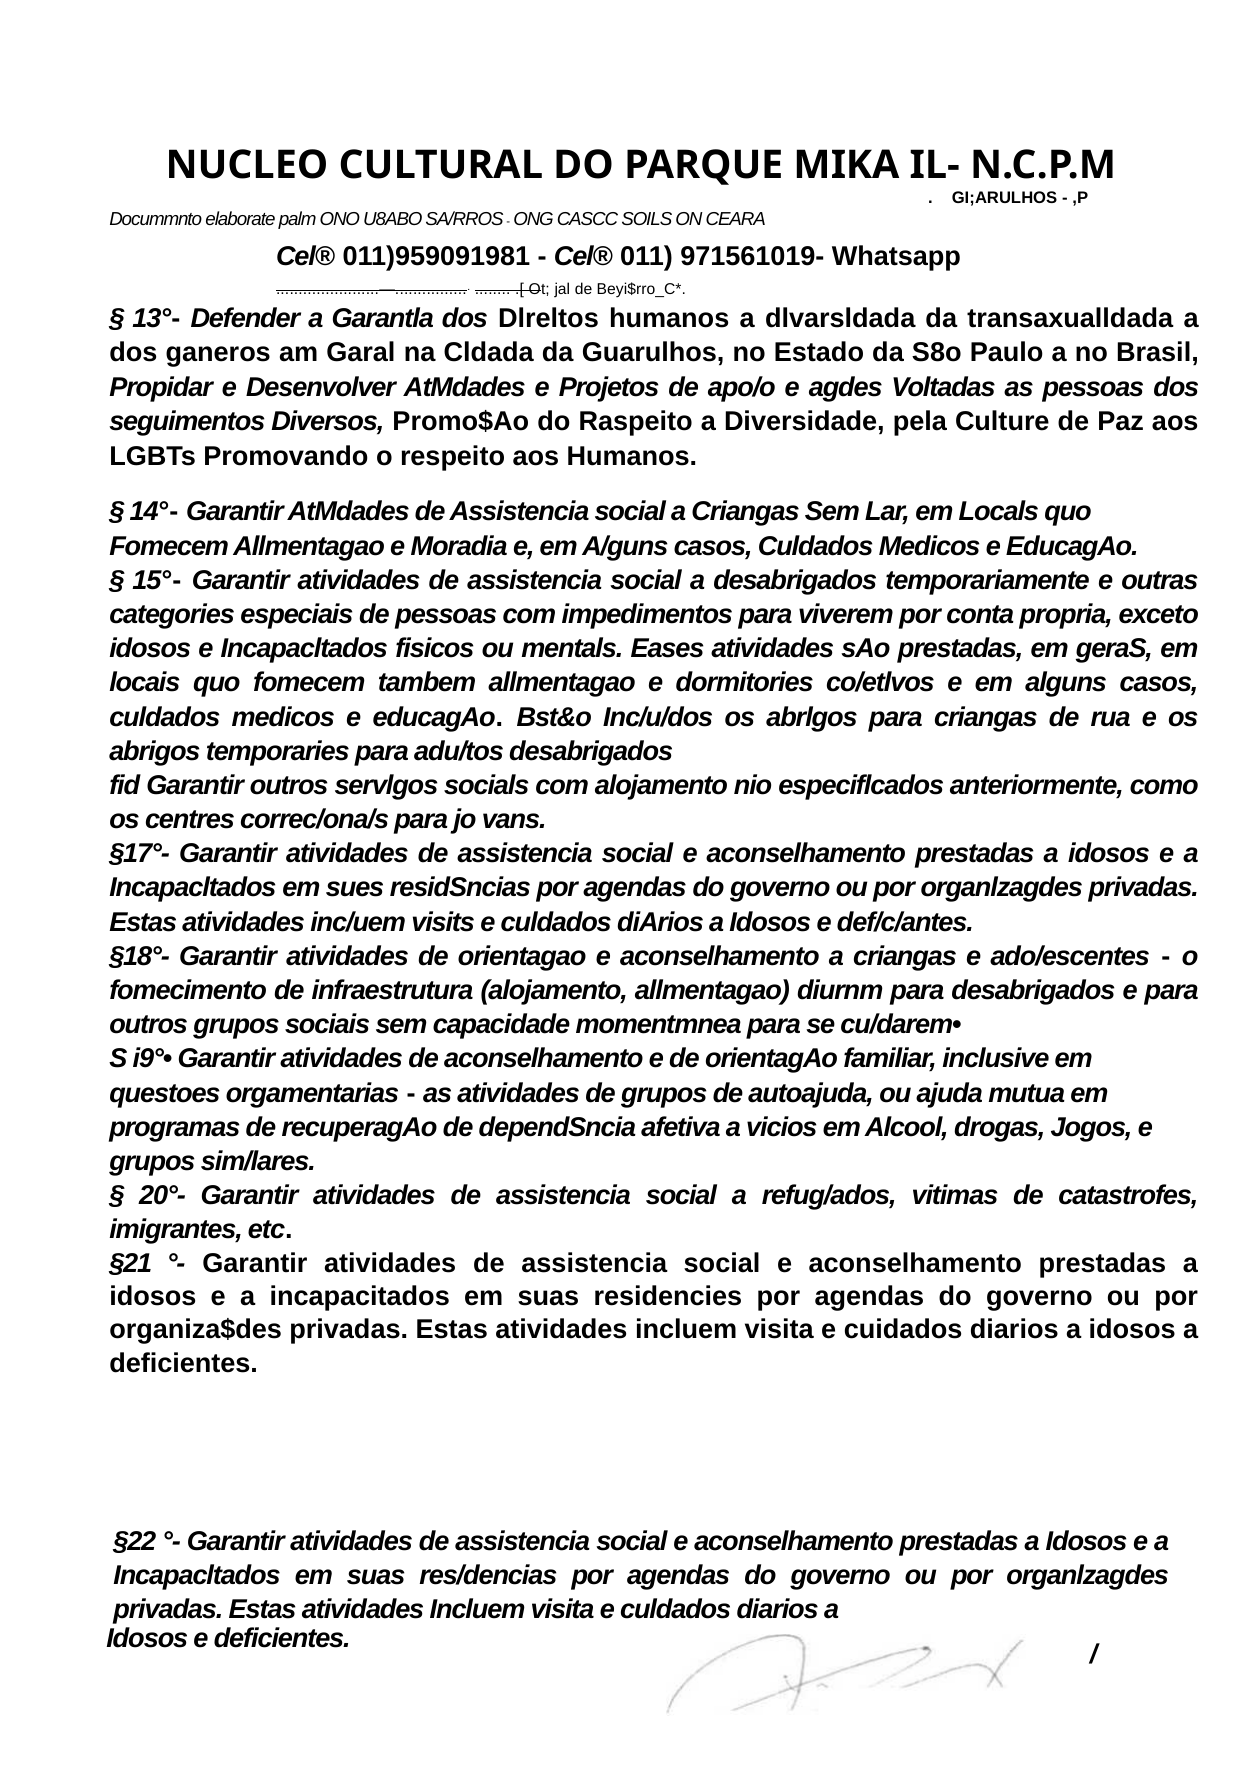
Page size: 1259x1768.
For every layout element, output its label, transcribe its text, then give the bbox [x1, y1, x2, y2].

text_box / [1090, 1636, 1114, 1658]
text_box § 14°- Garantir AtMdades de Assistencia social a Criangas Sem Lar, em Locals quo Fomecem Allmentagao e Moradia e, em A/guns casos, Culdados Medicos e EducagAo. § 15°- Garantir atividades de assistencia social a desabrigados temporariamente e outras categories especiais de pessoas com impedimentos para viverem por conta propria, exceto idosos e Incapacltados fisicos ou mentals. Eases atividades sAo prestadas, em geraS, em locais quo fomecem tambem allmentagao e dormitories co/etlvos e em alguns casos, culdados medicos e educagAo. Bst&o Inc/u/dos os abrlgos para criangas de rua e os abrigos temporaries para adu/tos desabrigados fid Garantir outros servlgos socials com alojamento nio especiflcados anteriormente, como os centres correc/ona/s para jo vans. §17°- Garantir atividades de assistencia social e aconselhamento prestadas a idosos e a Incapacltados em sues residSncias por agendas do governo ou por organlzagdes privadas. Estas atividades inc/uem visits e culdados diArios a Idosos e def/c/antes. §18°- Garantir atividades de orientagao e aconselhamento a criangas e ado/escentes - o fomecimento de infraestrutura (alojamento, allmentagao) diurnm para desabrigados e para outros grupos sociais sem capacidade momentmnea para se cu/darem• S i9°• Garantir atividades de aconselhamento e de orientagAo familiar, inclusive em questoes orgamentarias - as atividades de grupos de autoajuda, ou ajuda mutua em programas de recuperagAo de dependSncia afetiva a vicios em Alcool, drogas, Jogos, e grupos sim/lares. § 20°- Garantir atividades de assistencia social a refug/ados, vitimas de catastrofes, imigrantes, etc. §21 °- Garantir atividades de assistencia social e aconselhamento prestadas a idosos e a incapacitados em suas residencies por agendas do governo ou por organiza$des privadas. Estas atividades incluem visita e cuidados diarios a idosos a deficientes. [109, 492, 1197, 1512]
text_box Idosos e deficientes. [106, 1621, 393, 1646]
picture [666, 1634, 1026, 1716]
text_box §22 °- Garantir atividades de assistencia social e aconselhamento prestadas a Idosos e a Incapacltados em suas res/dencias por agendas do governo ou por organlzagdes privadas. Estas atividades Incluem visita e culdados diarios a [113, 1523, 1194, 1614]
text_box NUCLEO CULTURAL DO PARQUE MIKA IL- N.C.P.M . Gi;aRULHOS - ,P Docummnto elaborate palm ONO U8ABO SA/RROS - ONG CASCC SOILS ON CEARA Cel® 011)959091981 - Cel® 011) 971561019- Whatsapp .......................—................. ........ .[ Ot; jal de Beyi$rro_C*. § 13°- Defender a Garantla dos Dlreltos humanos a dlvarsldada da transaxualldada a dos ganeros am Garal na Cldada da Guarulhos, no Estado da S8o Paulo a no Brasil, Propidar e Desenvolver AtMdades e Projetos de apo/o e agdes Voltadas as pessoas dos seguimentos Diversos, Promo$Ao do Raspeito a Diversidade, pela Culture de Paz aos LGBTs Promovando o respeito aos Humanos. [109, 139, 1204, 473]
